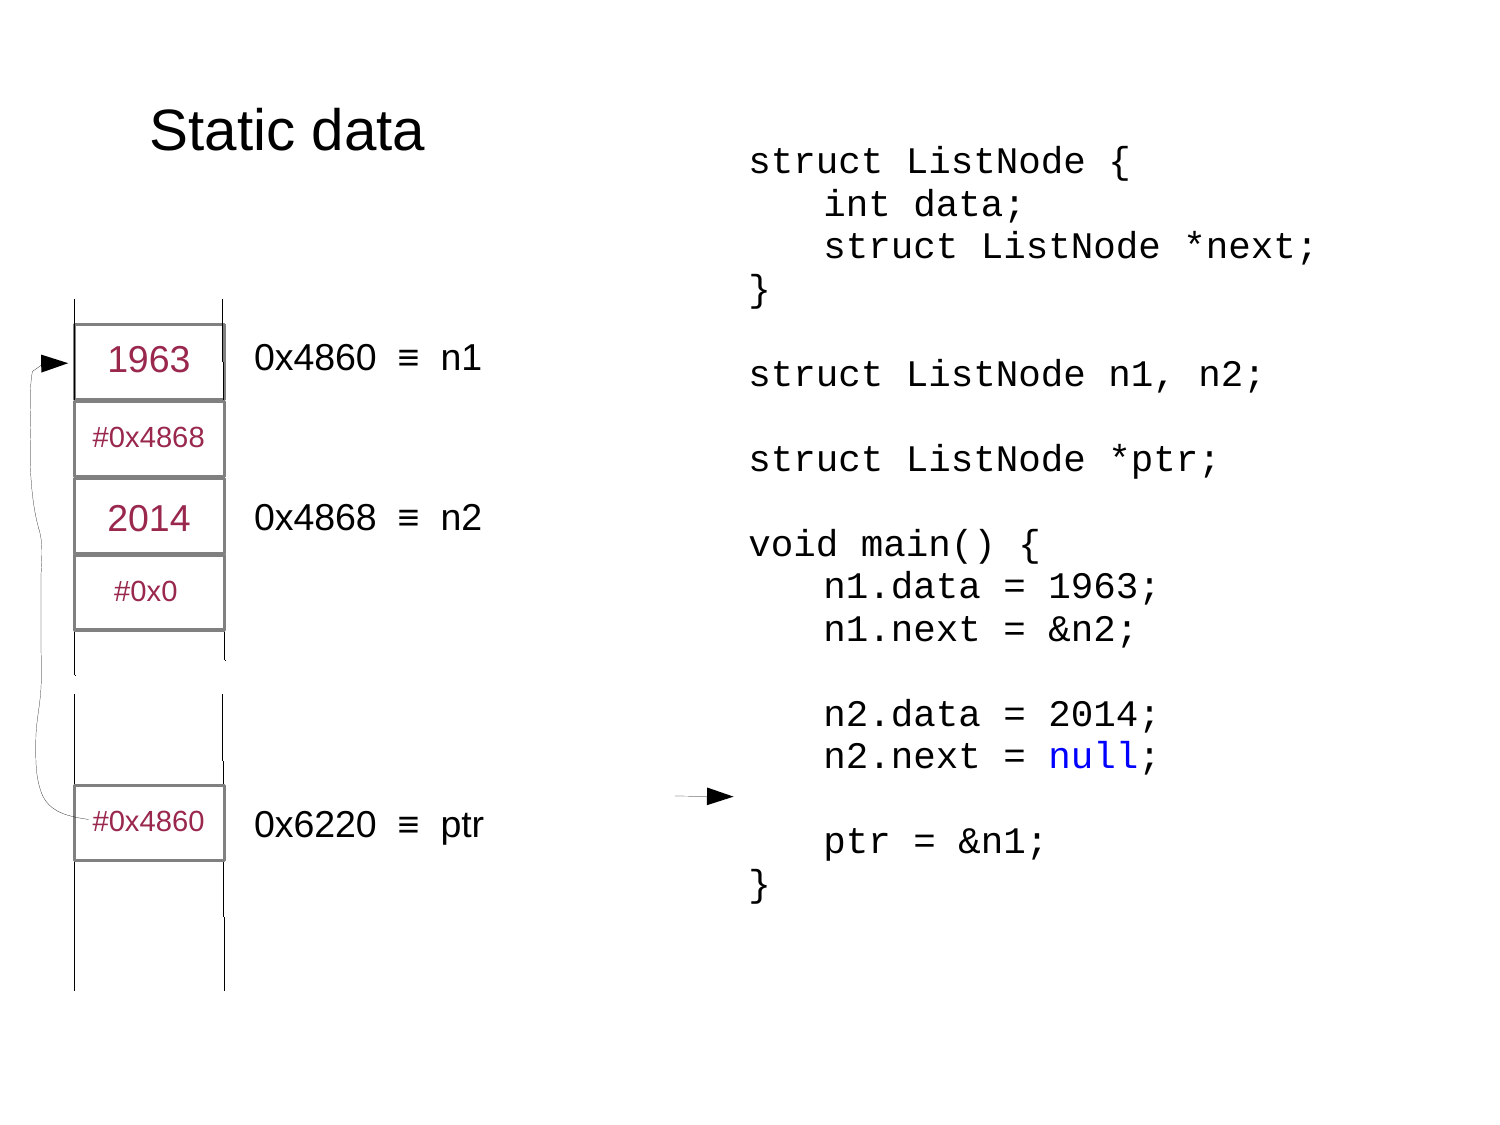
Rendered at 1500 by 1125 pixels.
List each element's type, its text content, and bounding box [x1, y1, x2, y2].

text_box 0x4868 ≡ n2 [239, 488, 705, 549]
text_box struct ListNode { int data; struct ListNode *next; } struct ListNode n1, n2; struct ListNode *ptr; void main() { n1.data = 1963; n1.next = &n2; n2.data = 2014; n2.next = null; ptr = &n1; } [733, 135, 1454, 825]
text_box 0x6220 ≡ ptr [239, 796, 705, 856]
text_box #0x4868 [75, 413, 223, 461]
text_box 1963 [75, 330, 223, 388]
text_box Static data [135, 90, 1156, 235]
text_box #0x0 [75, 567, 217, 616]
text_box #0x4860 [75, 797, 223, 845]
text_box 2014 [75, 490, 223, 547]
text_box 0x4860 ≡ n1 [239, 329, 705, 389]
